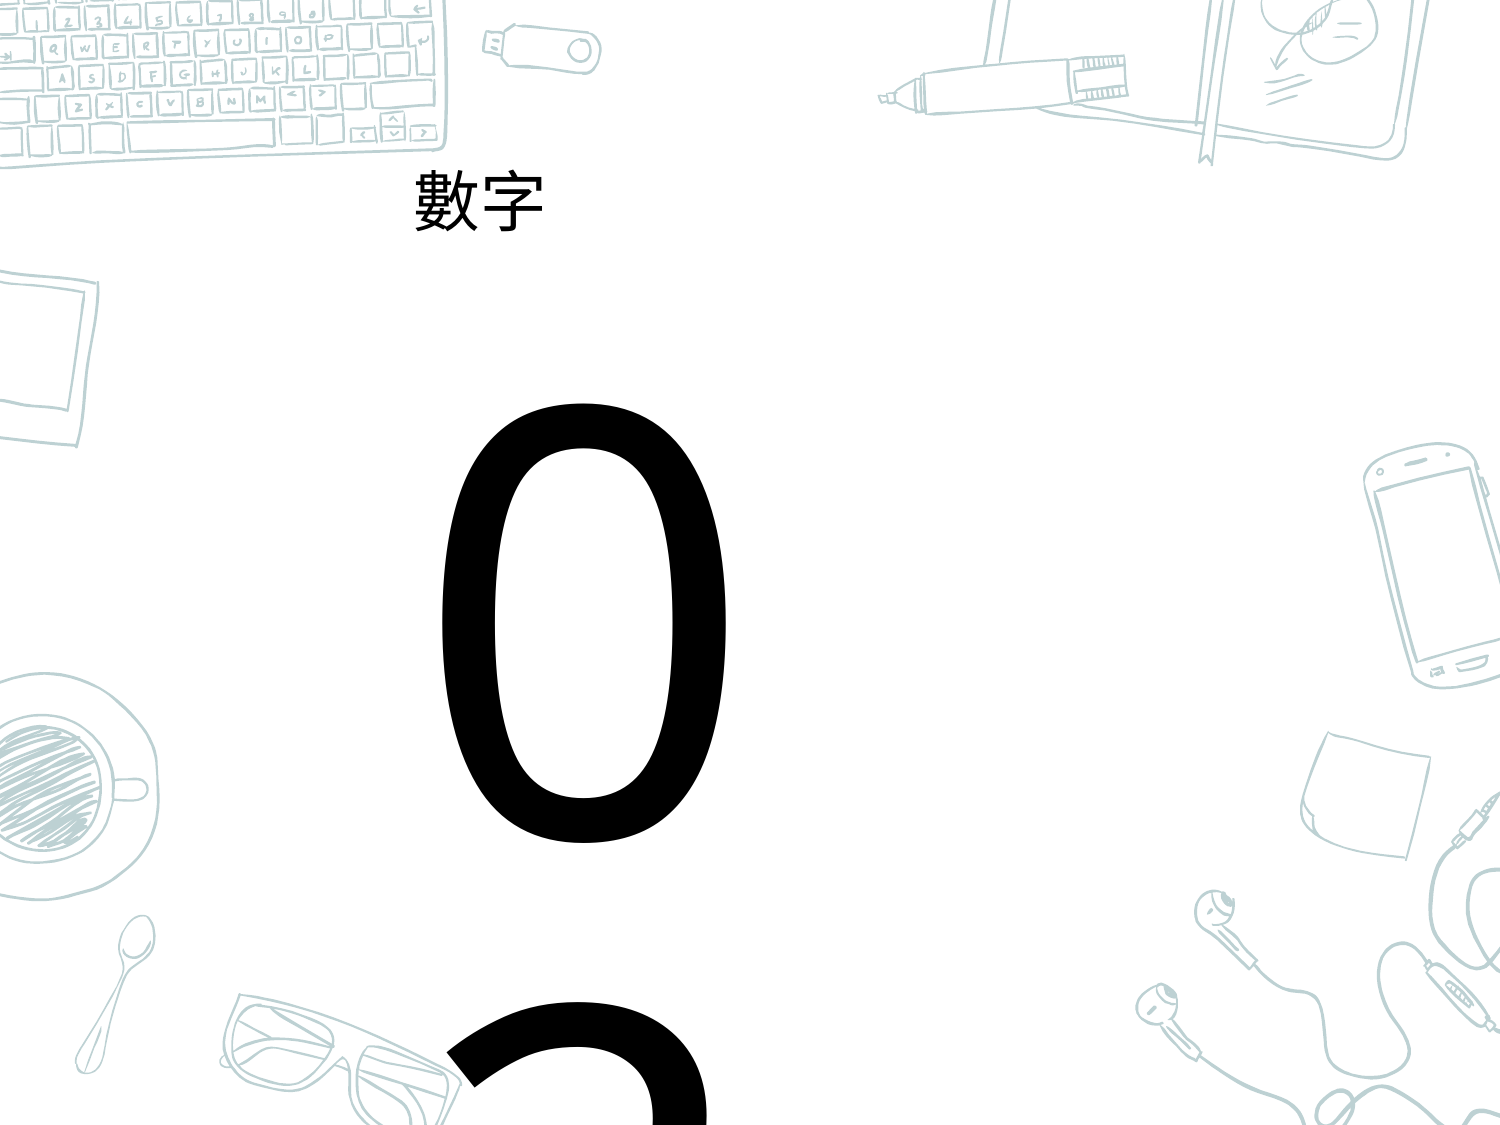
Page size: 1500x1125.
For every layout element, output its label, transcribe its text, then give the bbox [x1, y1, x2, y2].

text_box 數字02 [398, 152, 1090, 973]
